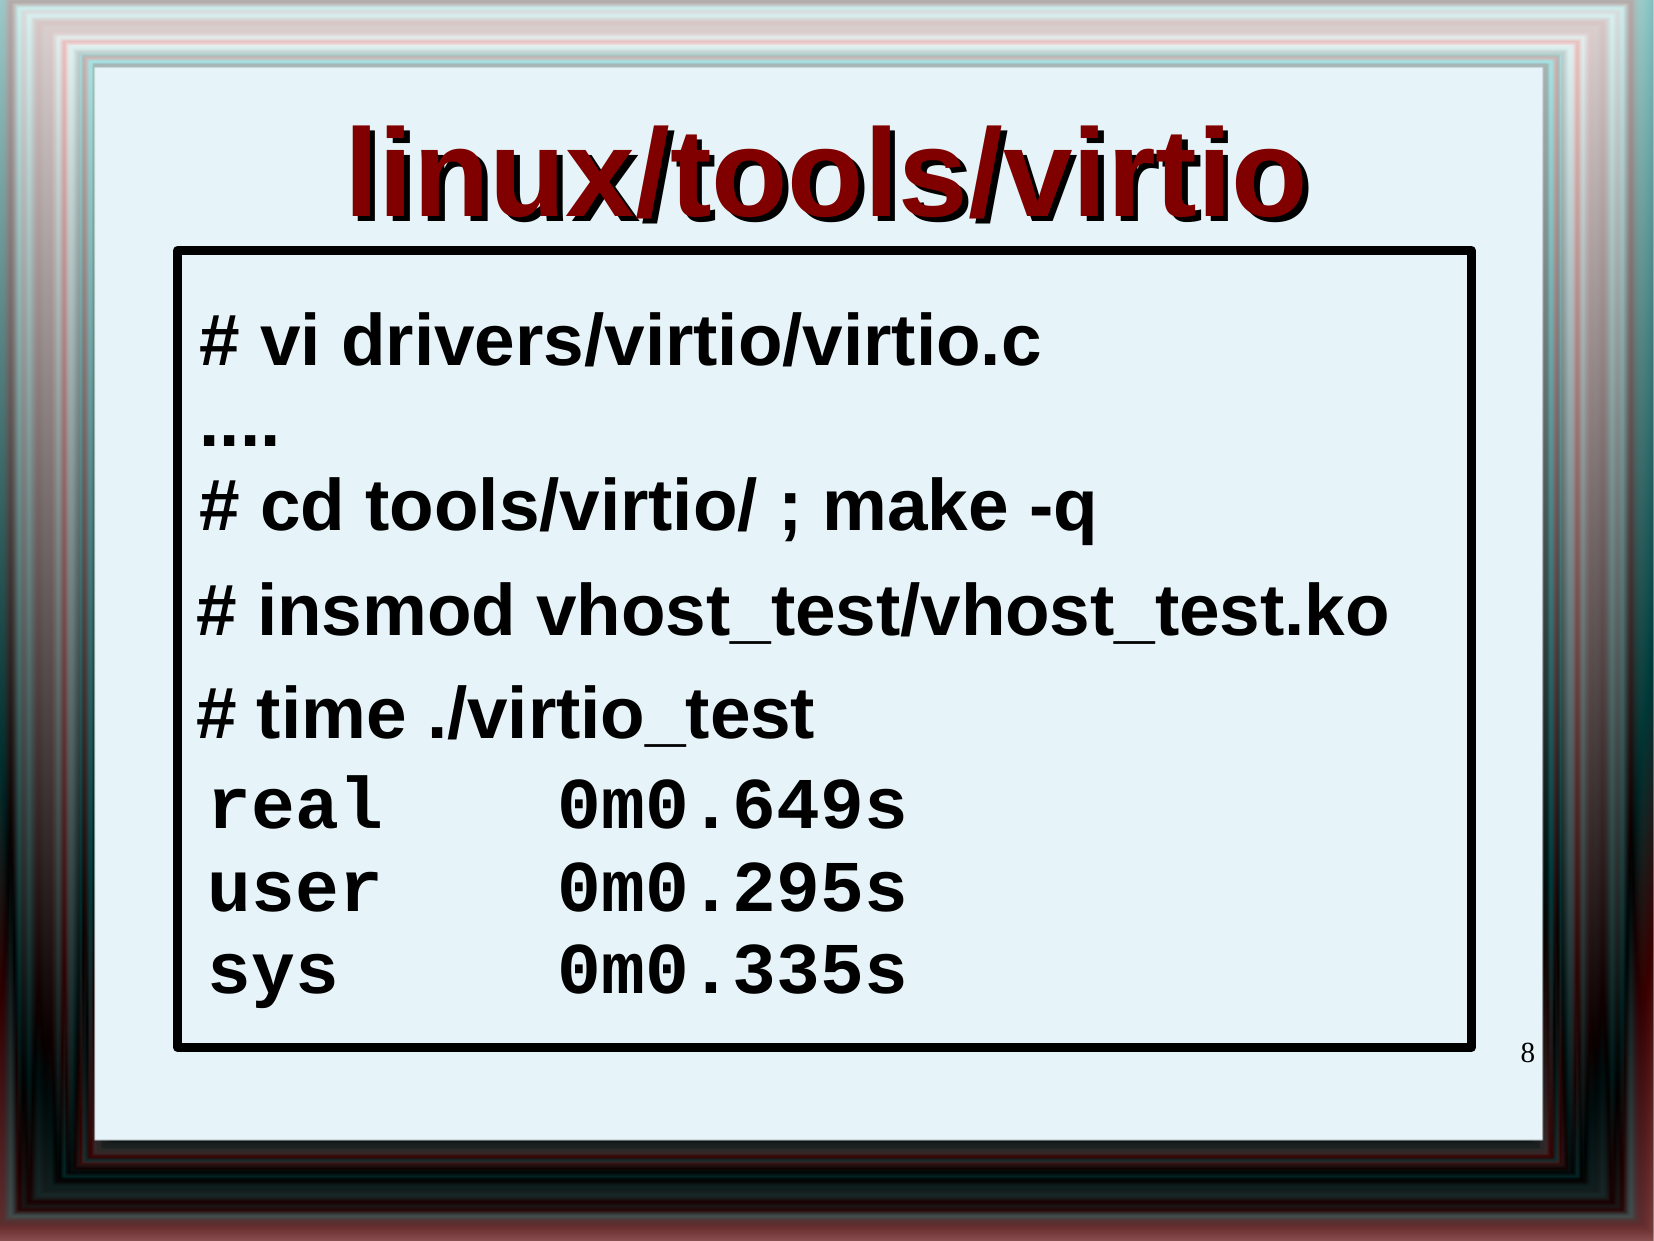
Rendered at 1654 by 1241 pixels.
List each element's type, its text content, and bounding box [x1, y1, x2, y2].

text_box # insmod vhost_test/vhost_test.ko [181, 561, 1410, 743]
text_box # time ./virtio_test [181, 664, 1409, 762]
picture [0, 0, 1654, 1241]
text_box # vi drivers/virtio/virtio.c .... [185, 291, 1283, 470]
title linux/tools/virtio [118, 88, 1536, 257]
text_box # cd tools/virtio/ ; make -q [185, 470, 1283, 554]
text_box real 0m0.649s user 0m0.295s sys 0m0.335s [193, 760, 1421, 1024]
